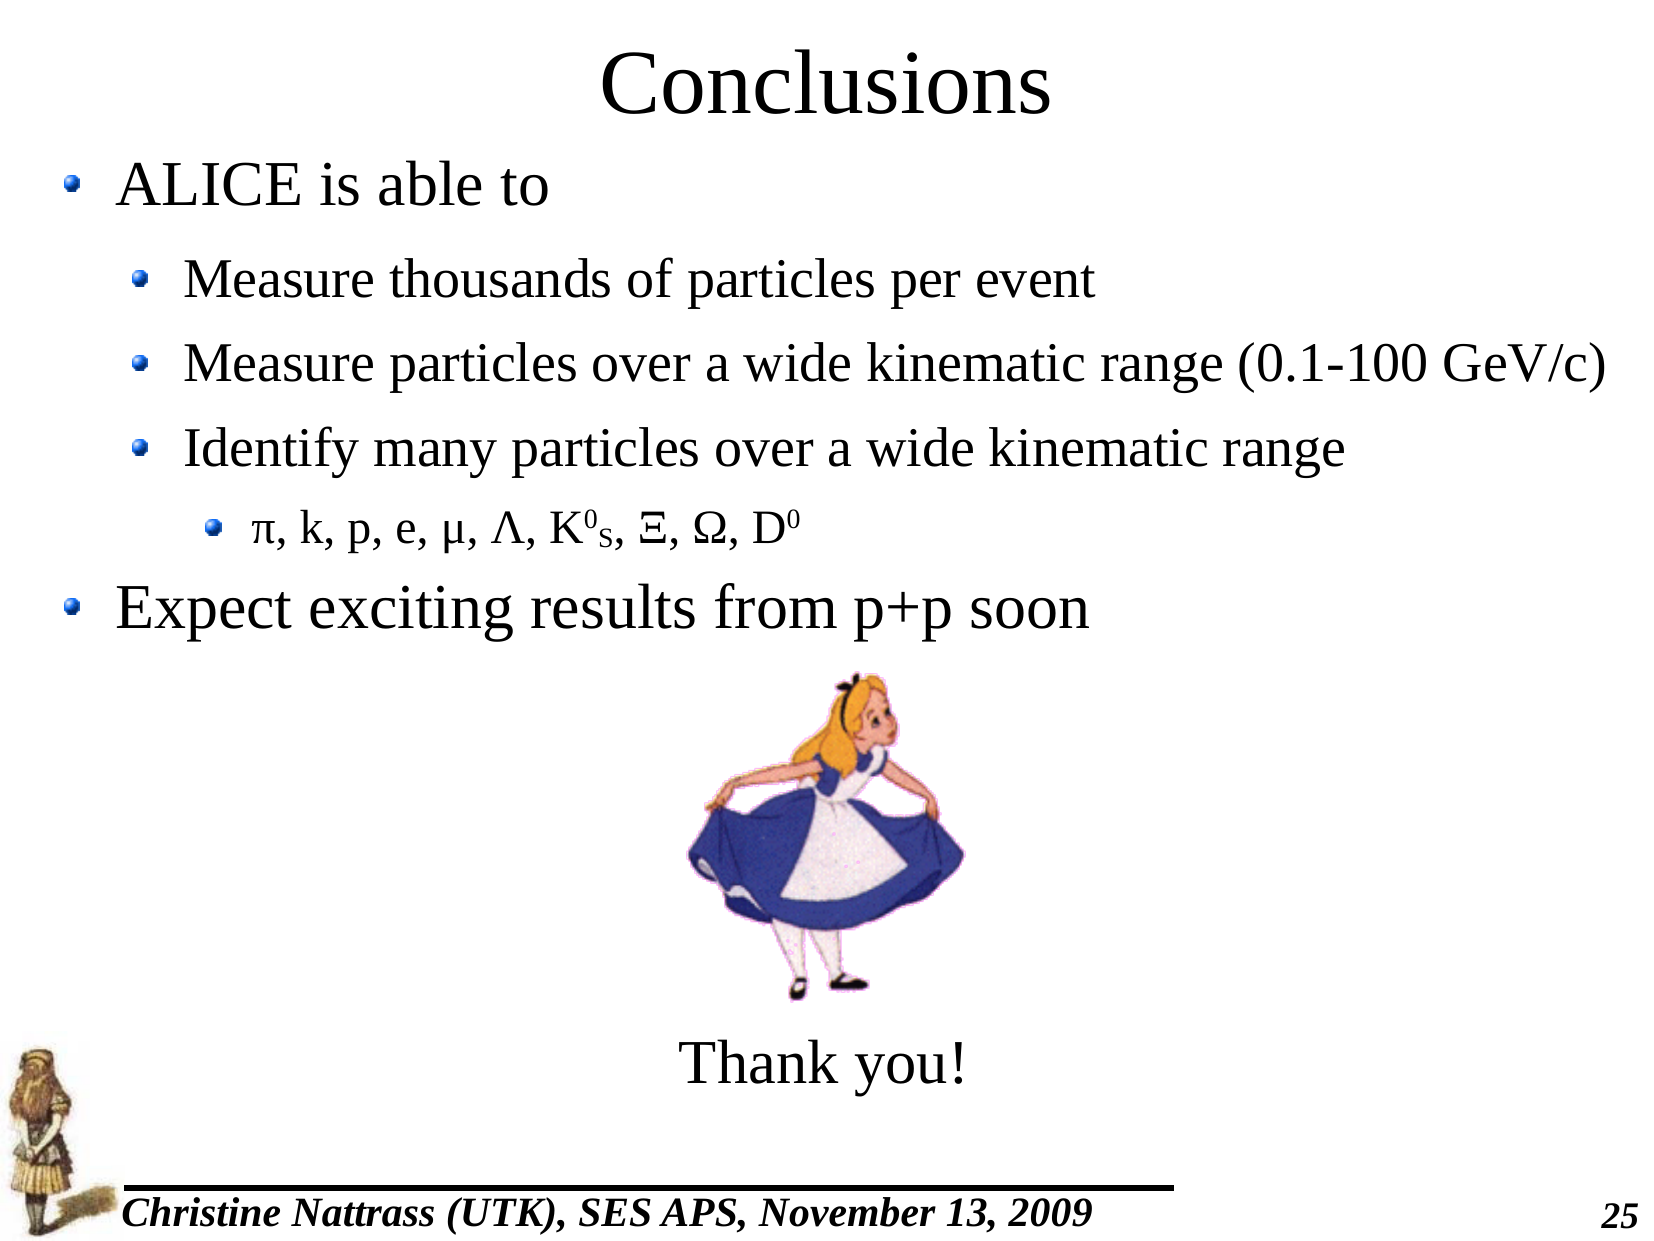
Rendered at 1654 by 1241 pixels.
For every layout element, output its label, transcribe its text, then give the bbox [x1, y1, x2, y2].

title Conclusions [82, 31, 1571, 133]
picture [0, 1031, 125, 1241]
picture [675, 662, 976, 1013]
text_box Thank you! [617, 1020, 1031, 1105]
list ALICE is able to Measure thousands of particles per event Measure particles over a wide kinematic range (0.1-100 GeV/c) Identify many particles over a wide kinematic range π, k, p, e, μ, Λ, K0S, Ξ, Ω, D0 Expect exciting results from p+p soon [47, 148, 1623, 656]
